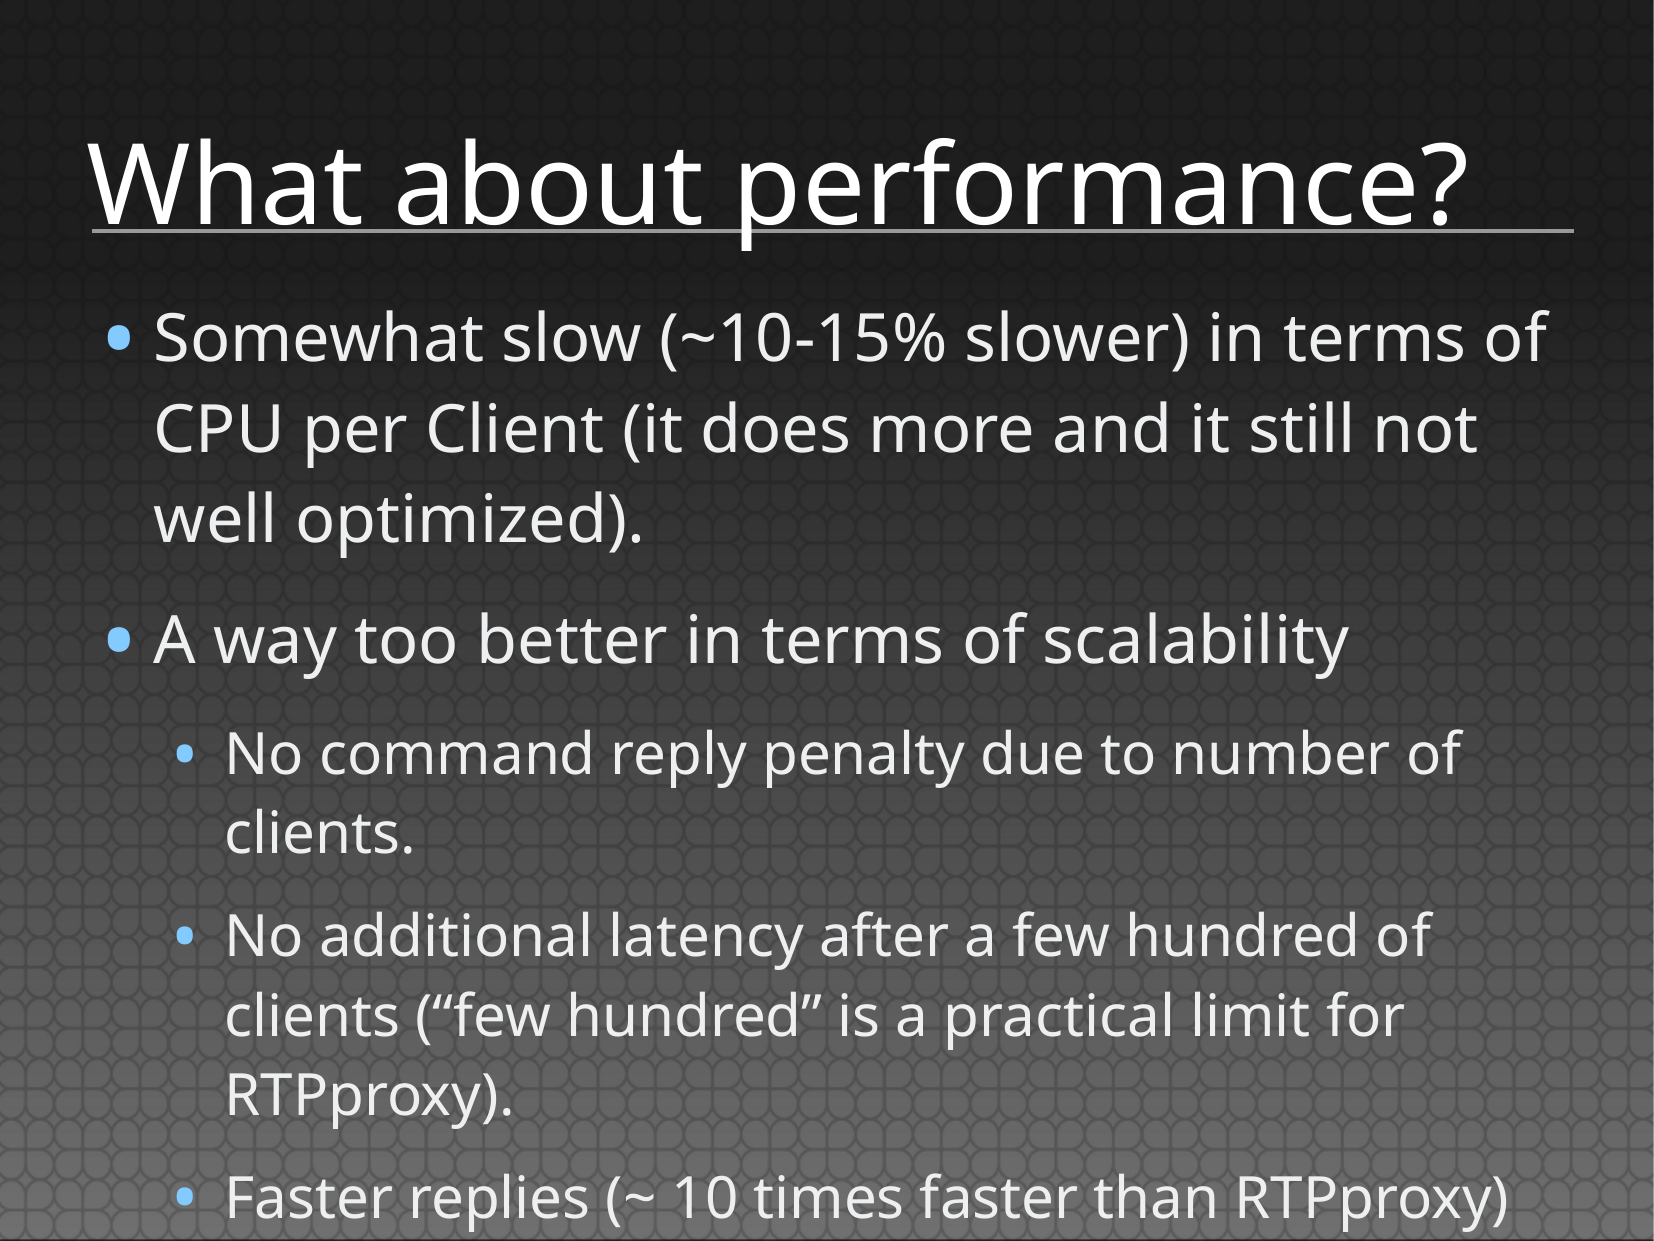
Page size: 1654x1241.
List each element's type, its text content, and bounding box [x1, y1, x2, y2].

title What about performance? [86, 112, 1576, 249]
list Somewhat slow (~10-15% slower) in terms of CPU per Client (it does more and it still not well optimized). A way too better in terms of scalability No command reply penalty due to number of clients. No additional latency after a few hundred of clients (“few hundred” is a practical limit for RTPproxy). Faster replies (~ 10 times faster than RTPproxy) [82, 290, 1571, 1182]
picture [0, 0, 1654, 1241]
